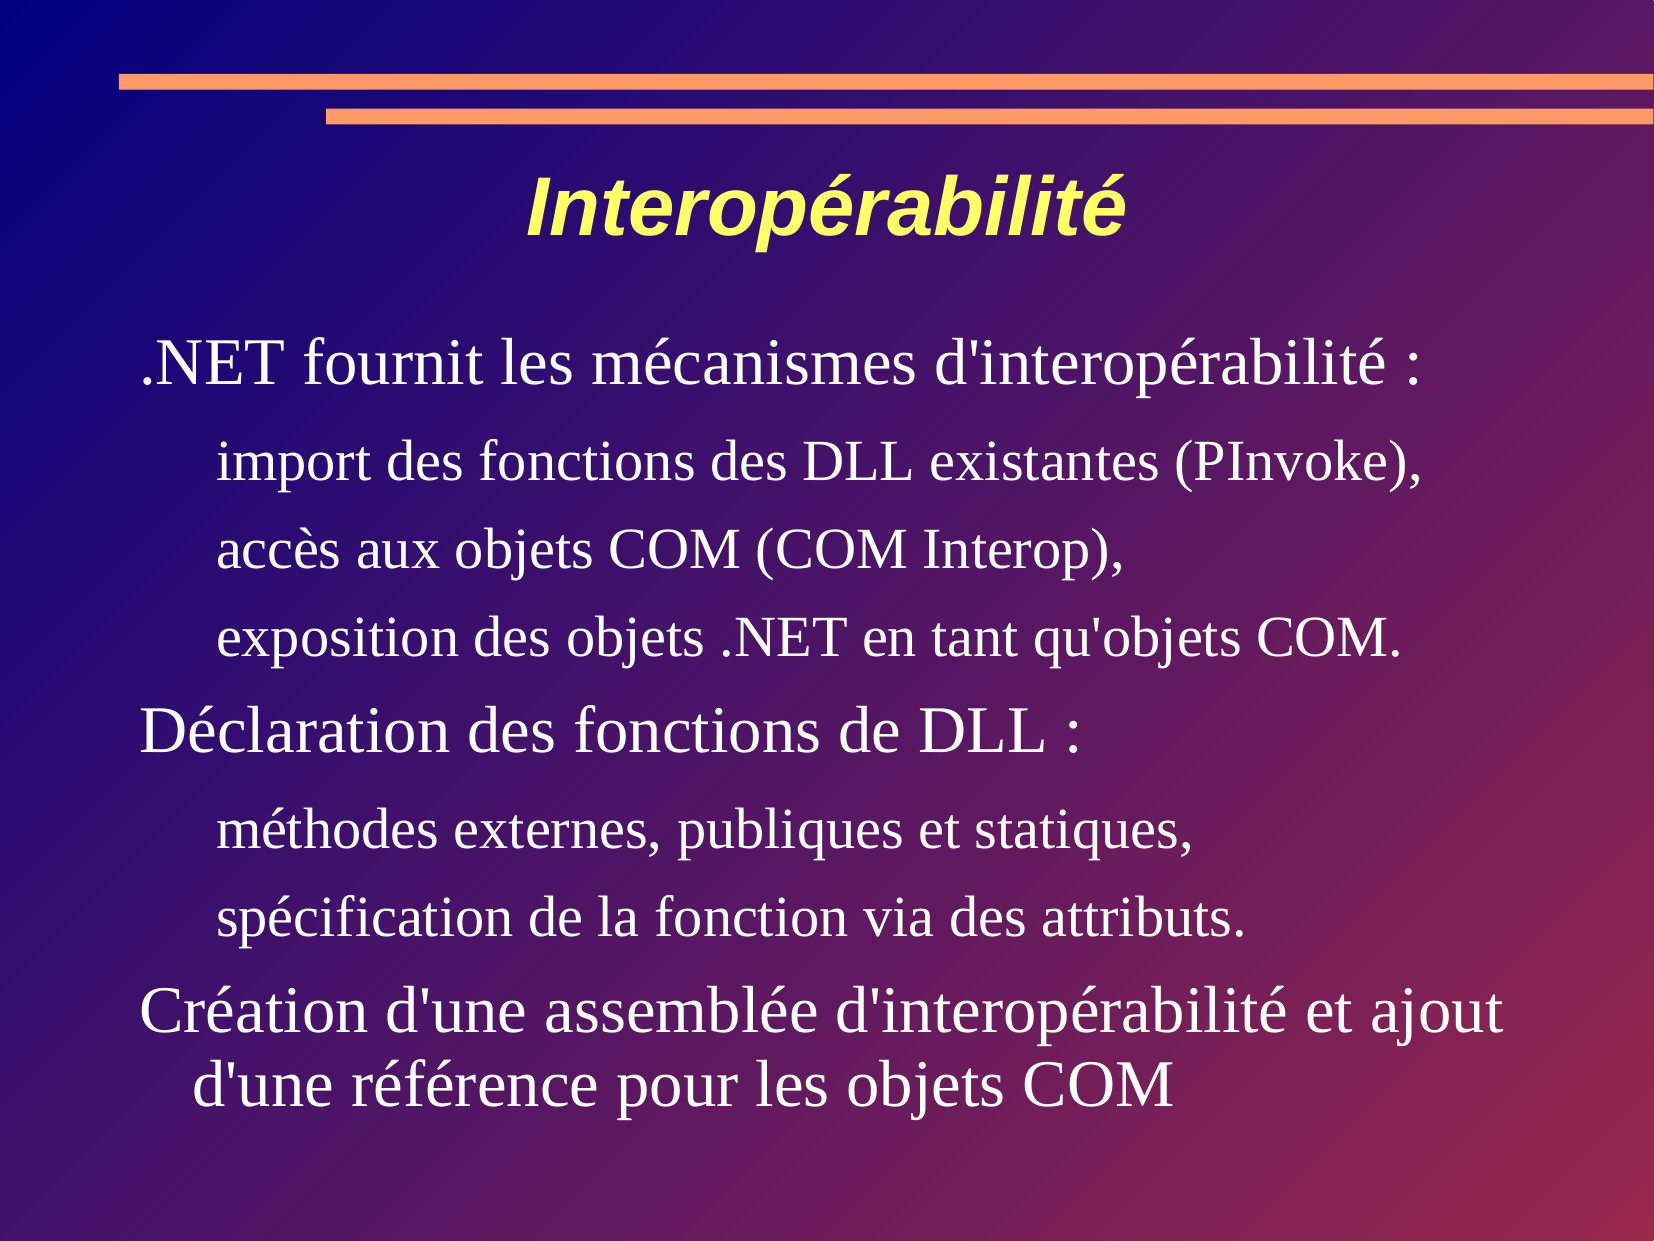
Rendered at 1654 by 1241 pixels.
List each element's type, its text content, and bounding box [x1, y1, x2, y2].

title Interopérabilité [121, 102, 1534, 311]
list .NET fournit les mécanismes d'interopérabilité : import des fonctions des DLL existantes (PInvoke), accès aux objets COM (COM Interop), exposition des objets .NET en tant qu'objets COM. Déclaration des fonctions de DLL : méthodes externes, publiques et statiques, spécification de la fonction via des attributs. Création d'une assemblée d'interopérabilité et ajout d'une référence pour les objets COM [121, 324, 1534, 1200]
